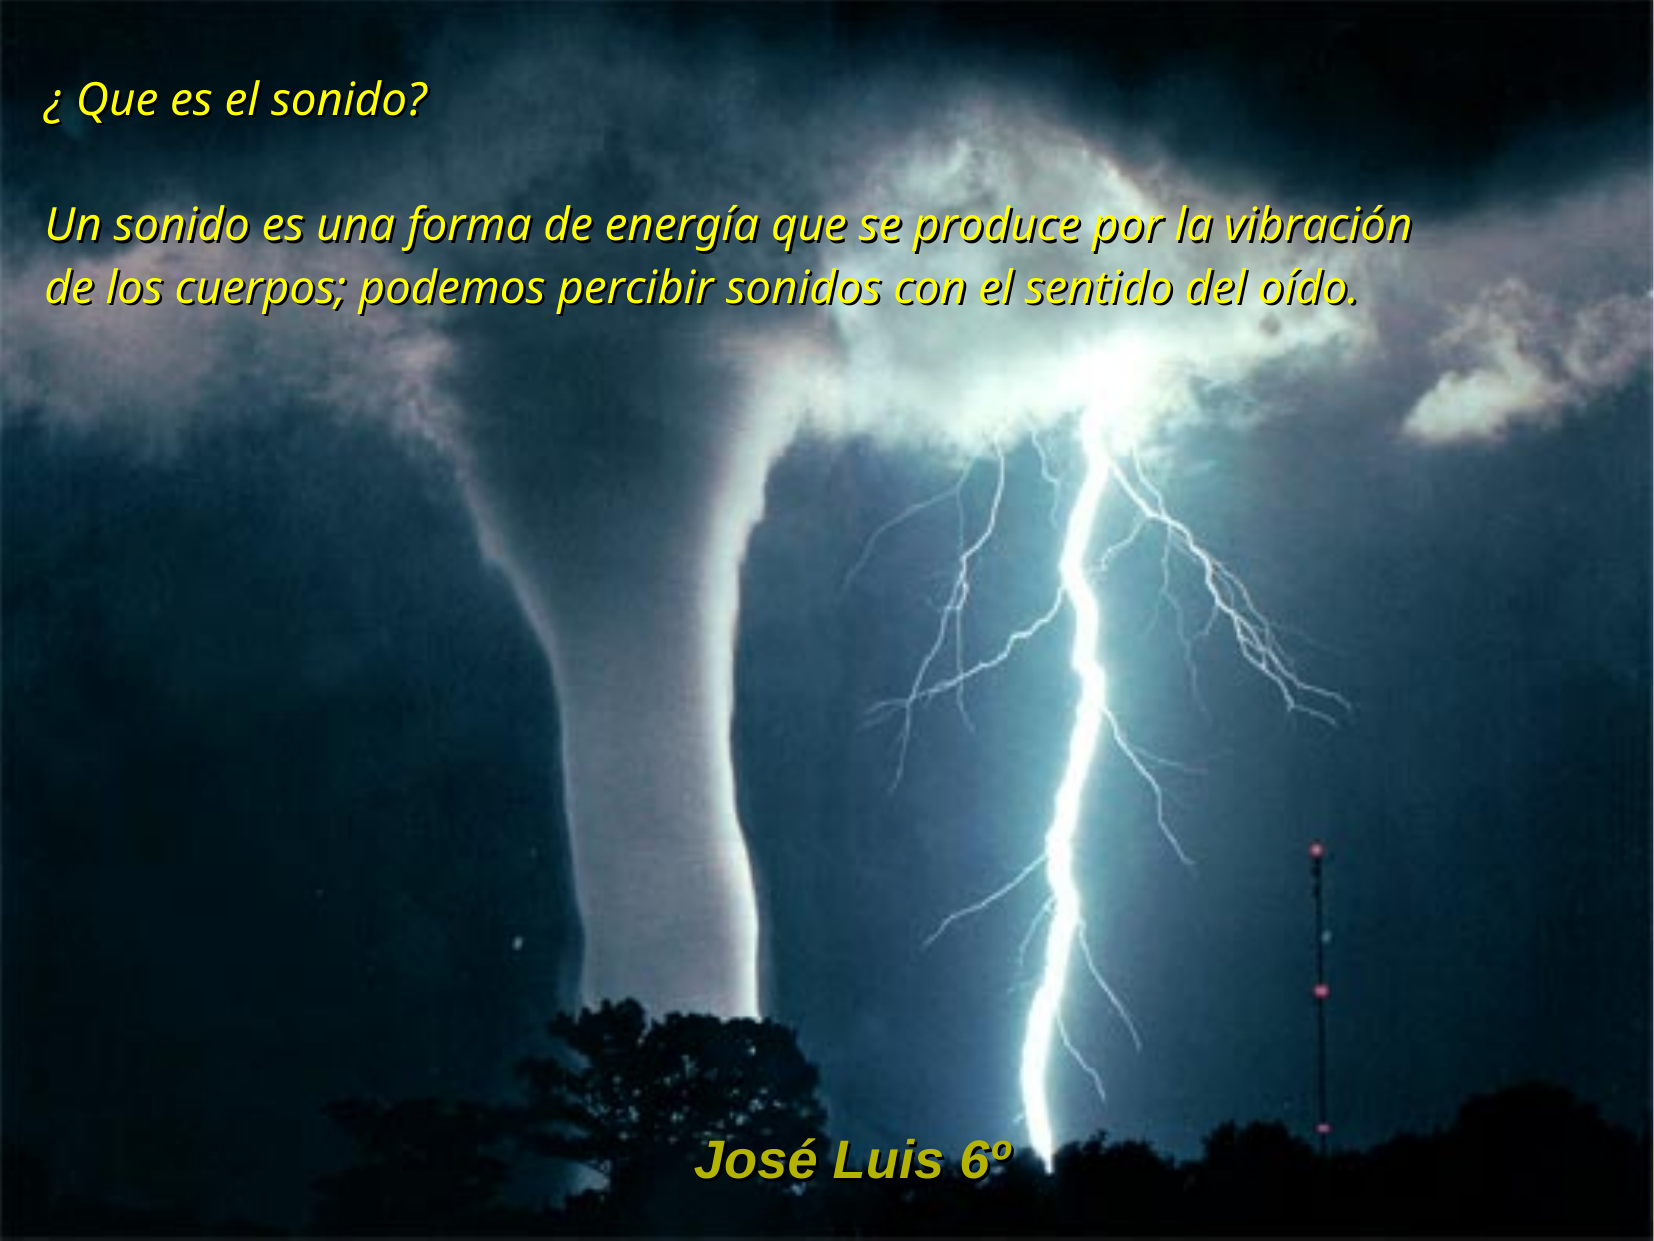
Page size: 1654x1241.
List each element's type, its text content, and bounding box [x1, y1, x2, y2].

text_box José Luis 6º [679, 1122, 1270, 1198]
text_box ¿ Que es el sonido? Un sonido es una forma de energía que se produce por la vibración de los cuerpos; podemos percibir sonidos con el sentido del oído. [29, 59, 1477, 585]
picture [0, 0, 1654, 1241]
